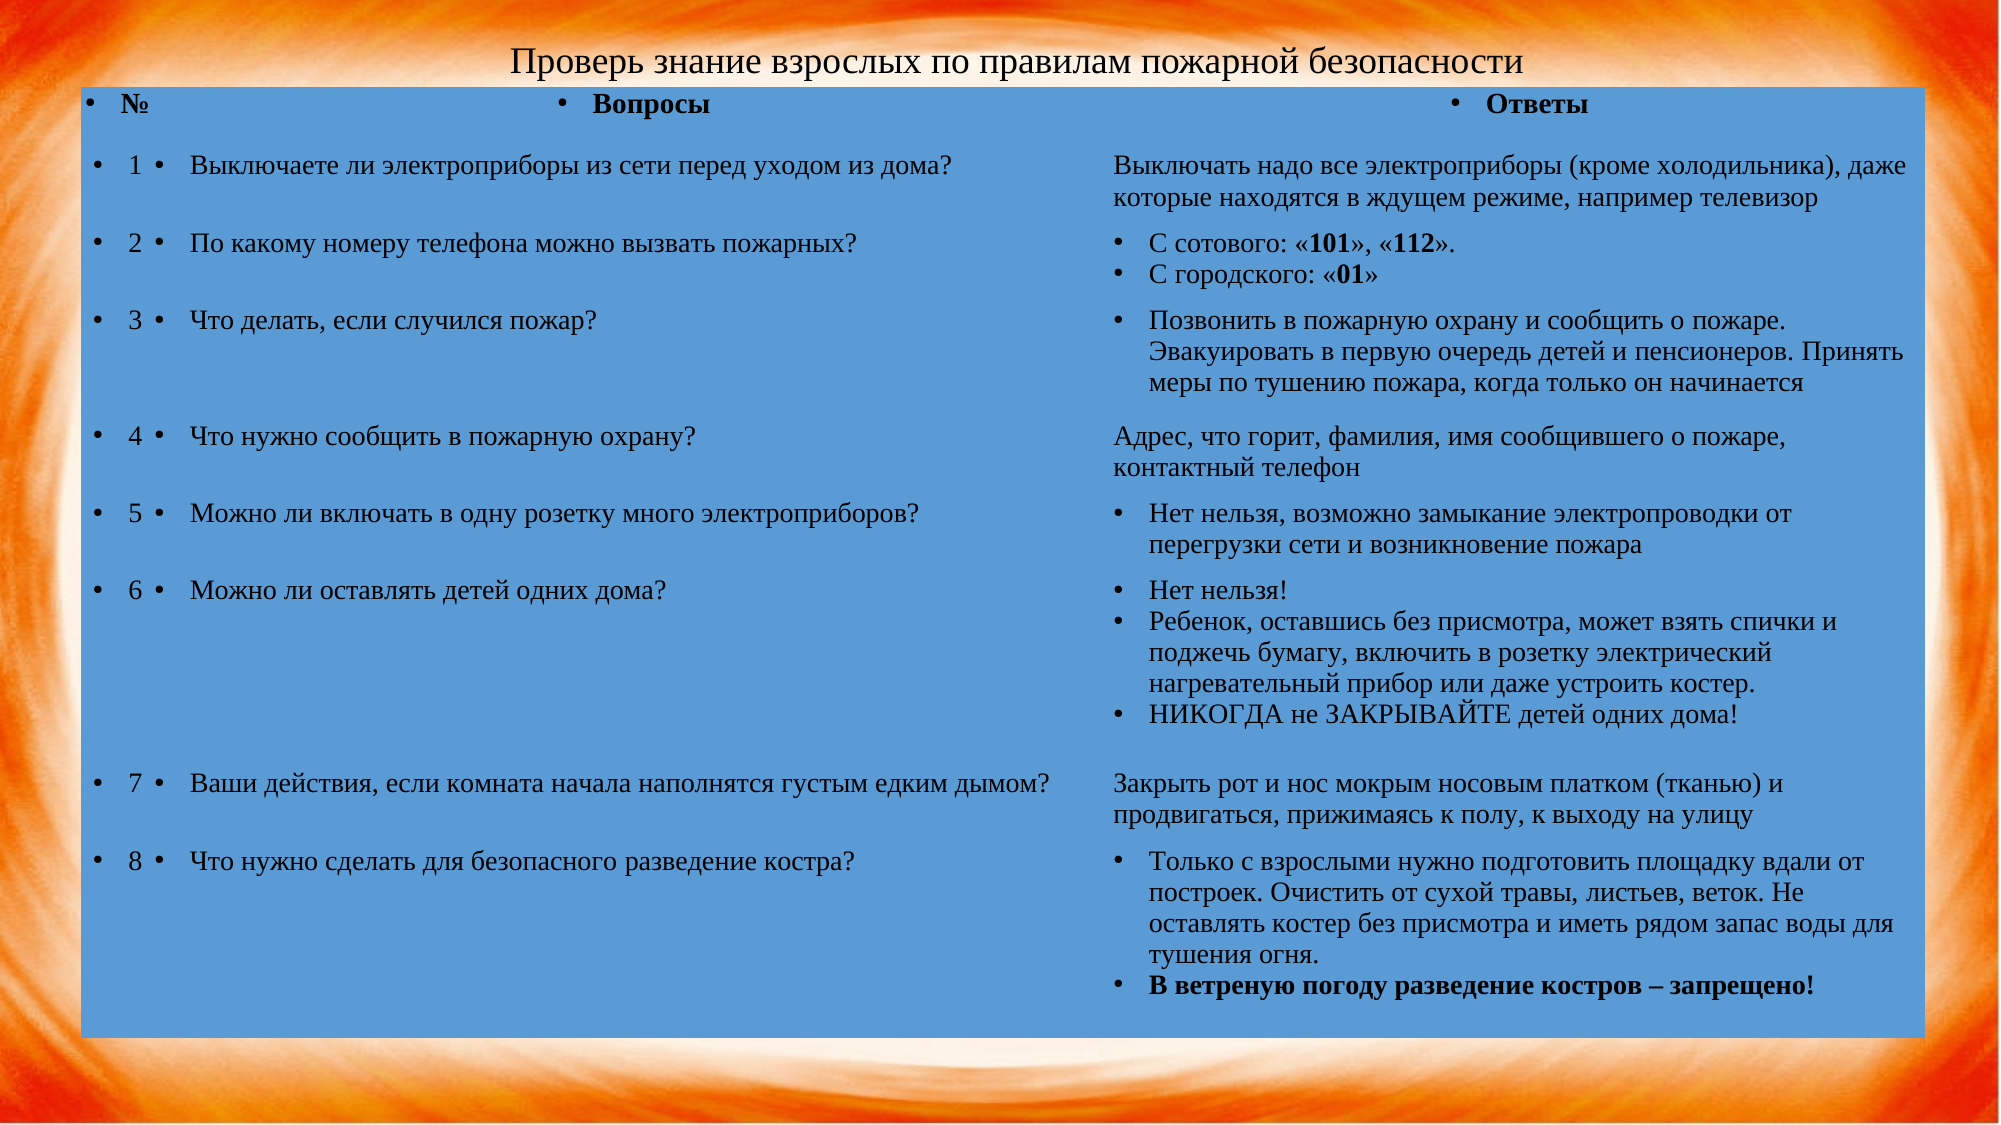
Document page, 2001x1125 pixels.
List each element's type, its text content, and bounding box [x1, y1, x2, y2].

table_cell С сотового: «101», «112». С городского: «01» [1113, 227, 1925, 305]
table_cell 3 [81, 305, 154, 420]
table_cell Только с взрослыми нужно подготовить площадку вдали от построек. Очистить от сухой травы, листьев, веток. Не оставлять костер без присмотра и иметь рядом запас воды для тушения огня. В ветреную погоду разведение костров – запрещено! [1113, 845, 1925, 1038]
table_cell Можно ли оставлять детей одних дома? [154, 575, 1113, 768]
table_cell 4 [81, 420, 154, 498]
table_cell Можно ли включать в одну розетку много электроприборов? [154, 498, 1113, 575]
table_cell Что делать, если случился пожар? [154, 305, 1113, 420]
table_cell 1 [81, 150, 154, 227]
table_cell 6 [81, 575, 154, 768]
table_cell Нет нельзя! Ребенок, оставшись без присмотра, может взять спички и поджечь бумагу, включить в розетку электрический нагревательный прибор или даже устроить костер. НИКОГДА не ЗАКРЫВАЙТЕ детей одних дома! [1113, 575, 1925, 768]
table_cell По какому номеру телефона можно вызвать пожарных? [154, 227, 1113, 305]
table_header № [81, 87, 154, 150]
table_cell 2 [81, 227, 154, 305]
table_cell Что нужно сделать для безопасного разведение костра? [154, 845, 1113, 1038]
table_cell Закрыть рот и нос мокрым носовым платком (тканью) и продвигаться, прижимаясь к полу, к выходу на улицу [1113, 768, 1925, 845]
table_cell Выключаете ли электроприборы из сети перед уходом из дома? [154, 150, 1113, 227]
text_box Проверь знание взрослых по правилам пожарной безопасности [108, 28, 1926, 90]
table_cell 8 [81, 845, 154, 1038]
table_cell Ваши действия, если комната начала наполнятся густым едким дымом? [154, 768, 1113, 845]
table_cell Адрес, что горит, фамилия, имя сообщившего о пожаре, контактный телефон [1113, 420, 1925, 498]
table_header Ответы [1113, 87, 1925, 150]
table_cell Нет нельзя, возможно замыкание электропроводки от перегрузки сети и возникновение пожара [1113, 498, 1925, 575]
table_cell Позвонить в пожарную охрану и сообщить о пожаре. Эвакуировать в первую очередь детей и пенсионеров. Принять меры по тушению пожара, когда только он начинается [1113, 305, 1925, 420]
picture [0, 0, 2000, 1125]
table_cell 7 [81, 768, 154, 845]
table_cell 5 [81, 498, 154, 575]
table_header Вопросы [154, 87, 1113, 150]
table_cell Выключать надо все электроприборы (кроме холодильника), даже которые находятся в ждущем режиме, например телевизор [1113, 150, 1925, 227]
table_cell Что нужно сообщить в пожарную охрану? [154, 420, 1113, 498]
